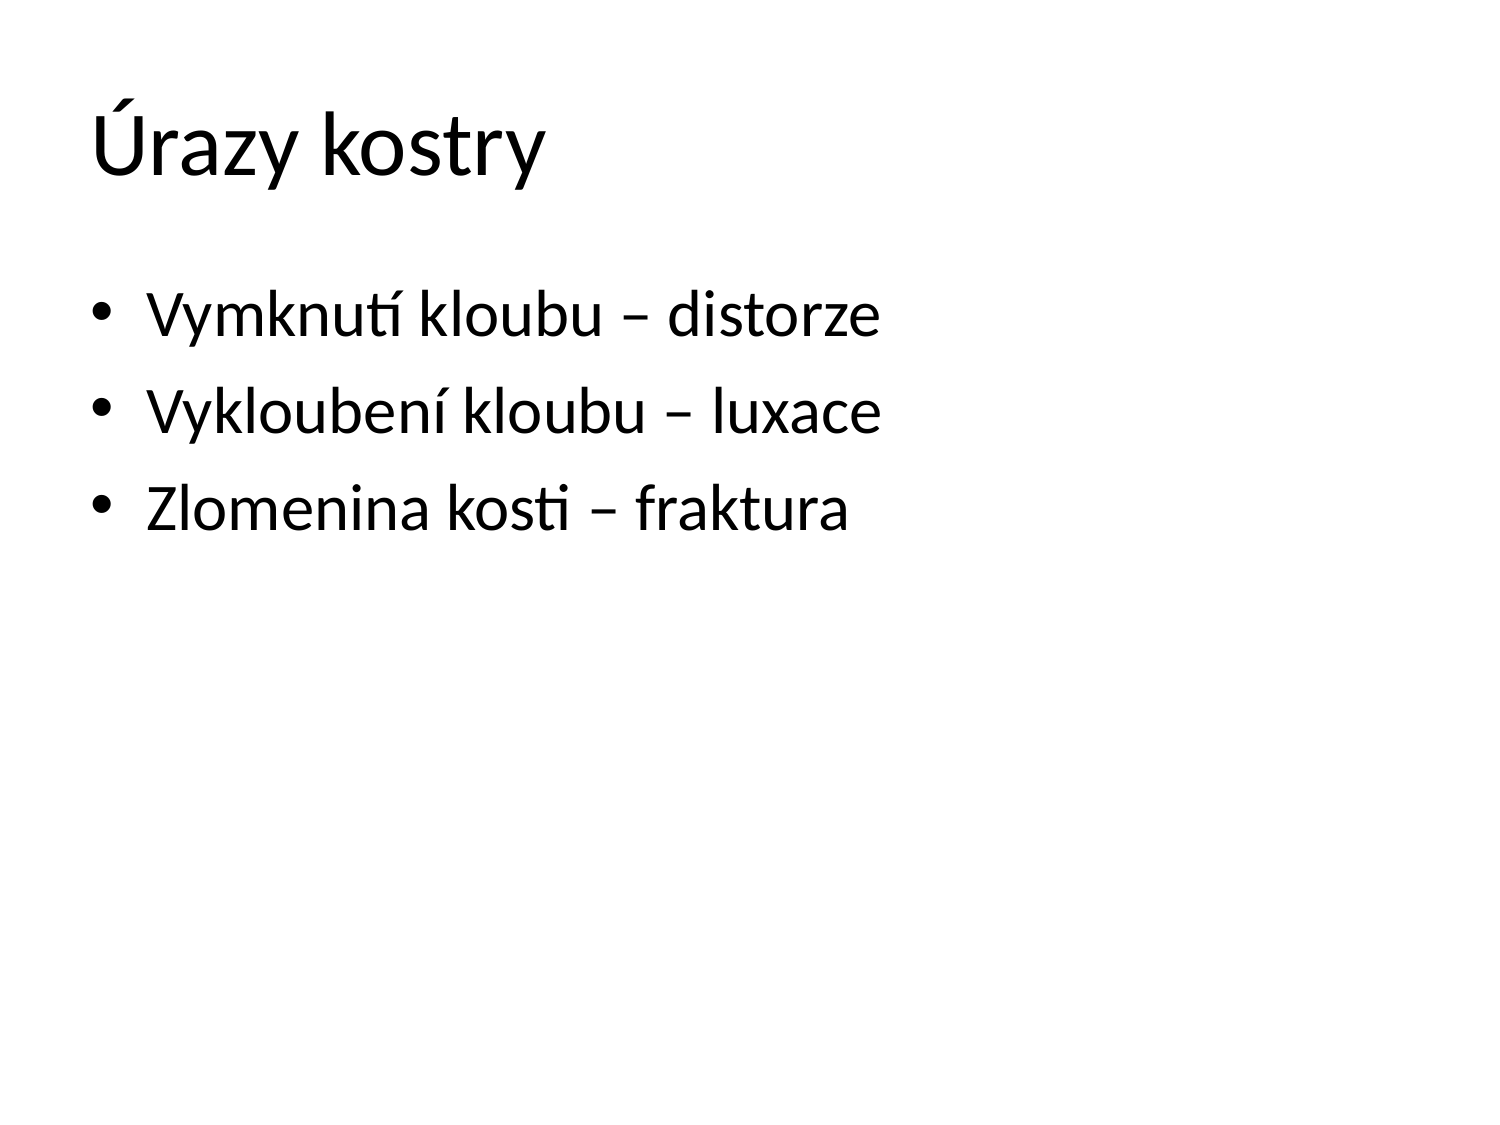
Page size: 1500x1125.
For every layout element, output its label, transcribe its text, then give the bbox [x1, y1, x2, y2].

list Vymknutí kloubu – distorze Vykloubení kloubu – luxace Zlomenina kosti – fraktura [75, 262, 1426, 1005]
title Úrazy kostry [75, 45, 1426, 233]
